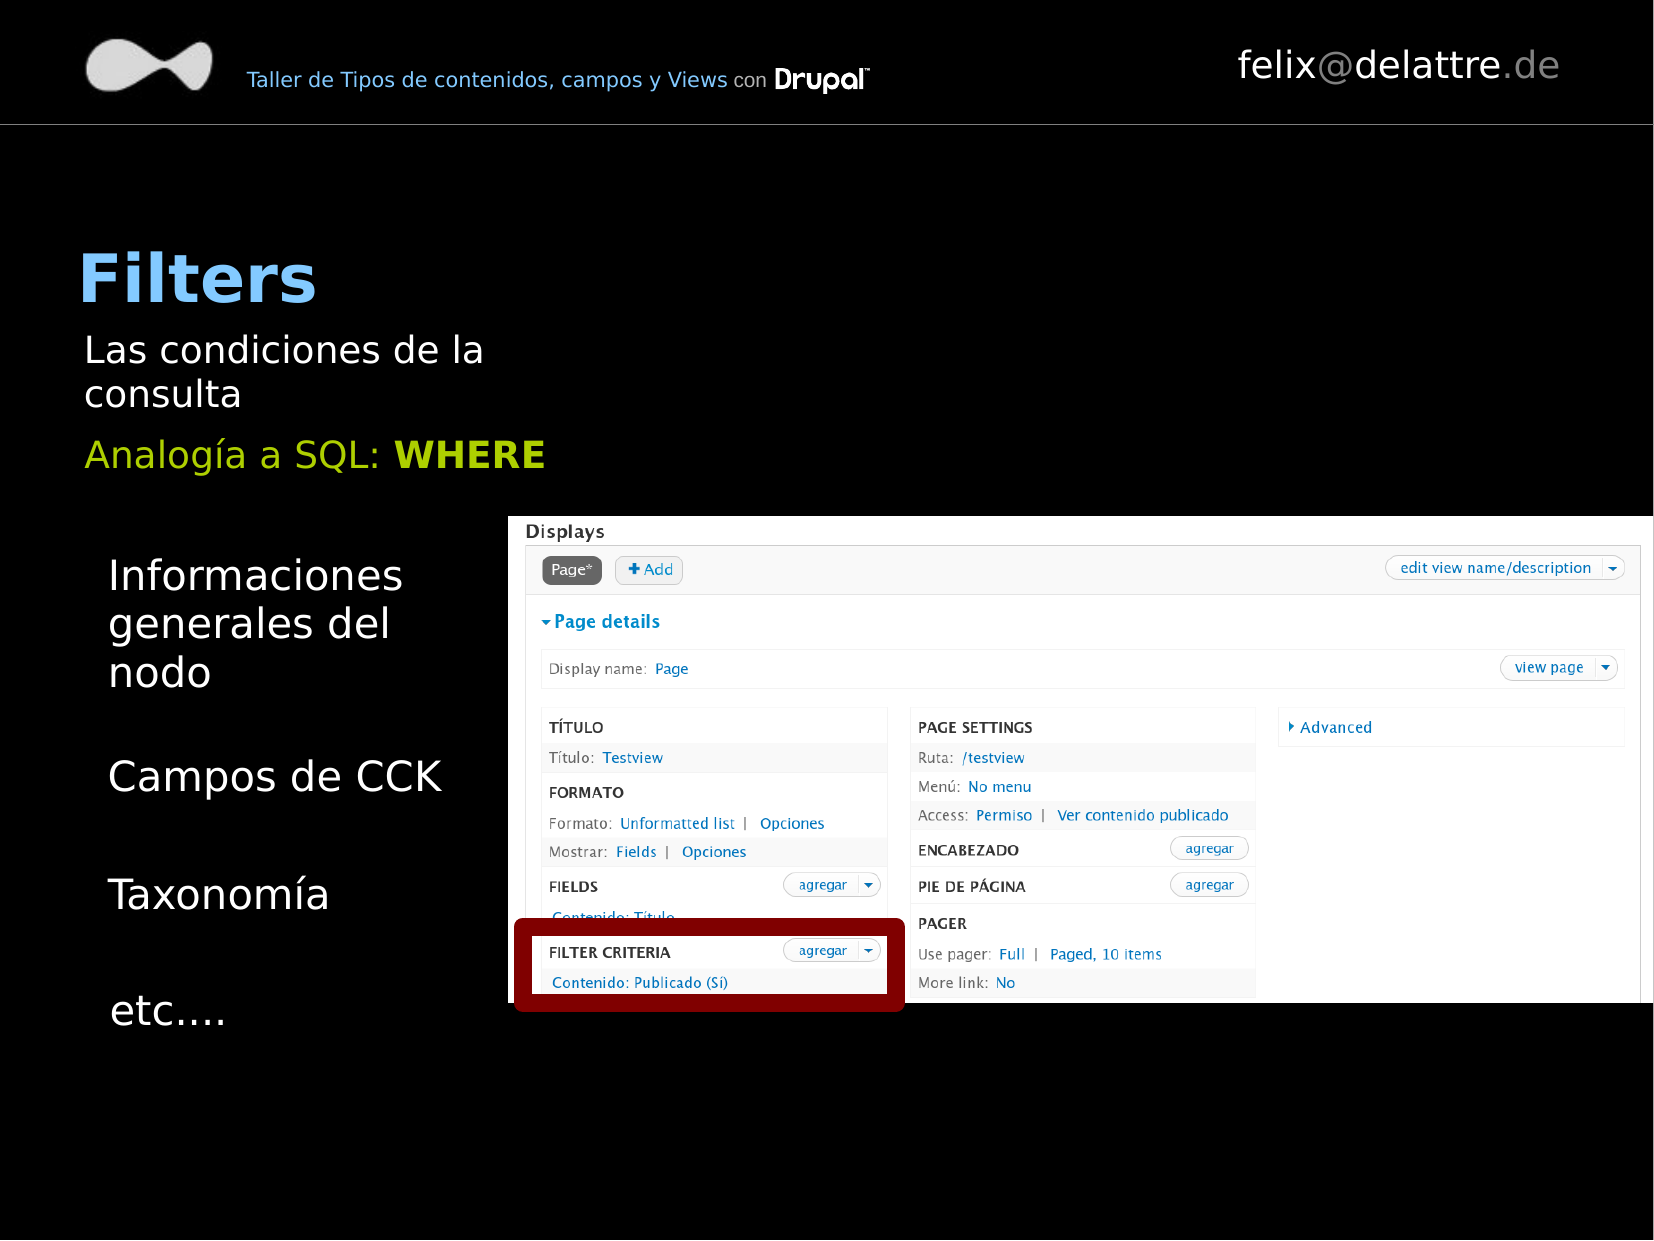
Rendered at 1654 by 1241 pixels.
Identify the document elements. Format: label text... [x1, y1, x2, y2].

text_box Informaciones generales del nodo [93, 544, 512, 705]
text_box Campos de CCK [93, 745, 457, 809]
text_box Taxonomía [93, 863, 346, 927]
text_box Las condiciones de la consulta [69, 321, 501, 424]
picture [532, 936, 887, 994]
picture [62, 31, 229, 104]
picture [508, 516, 1654, 1003]
text_box etc.... [94, 979, 385, 1044]
text_box Filters [53, 224, 343, 336]
text_box Analogía a SQL: WHERE [69, 426, 562, 485]
